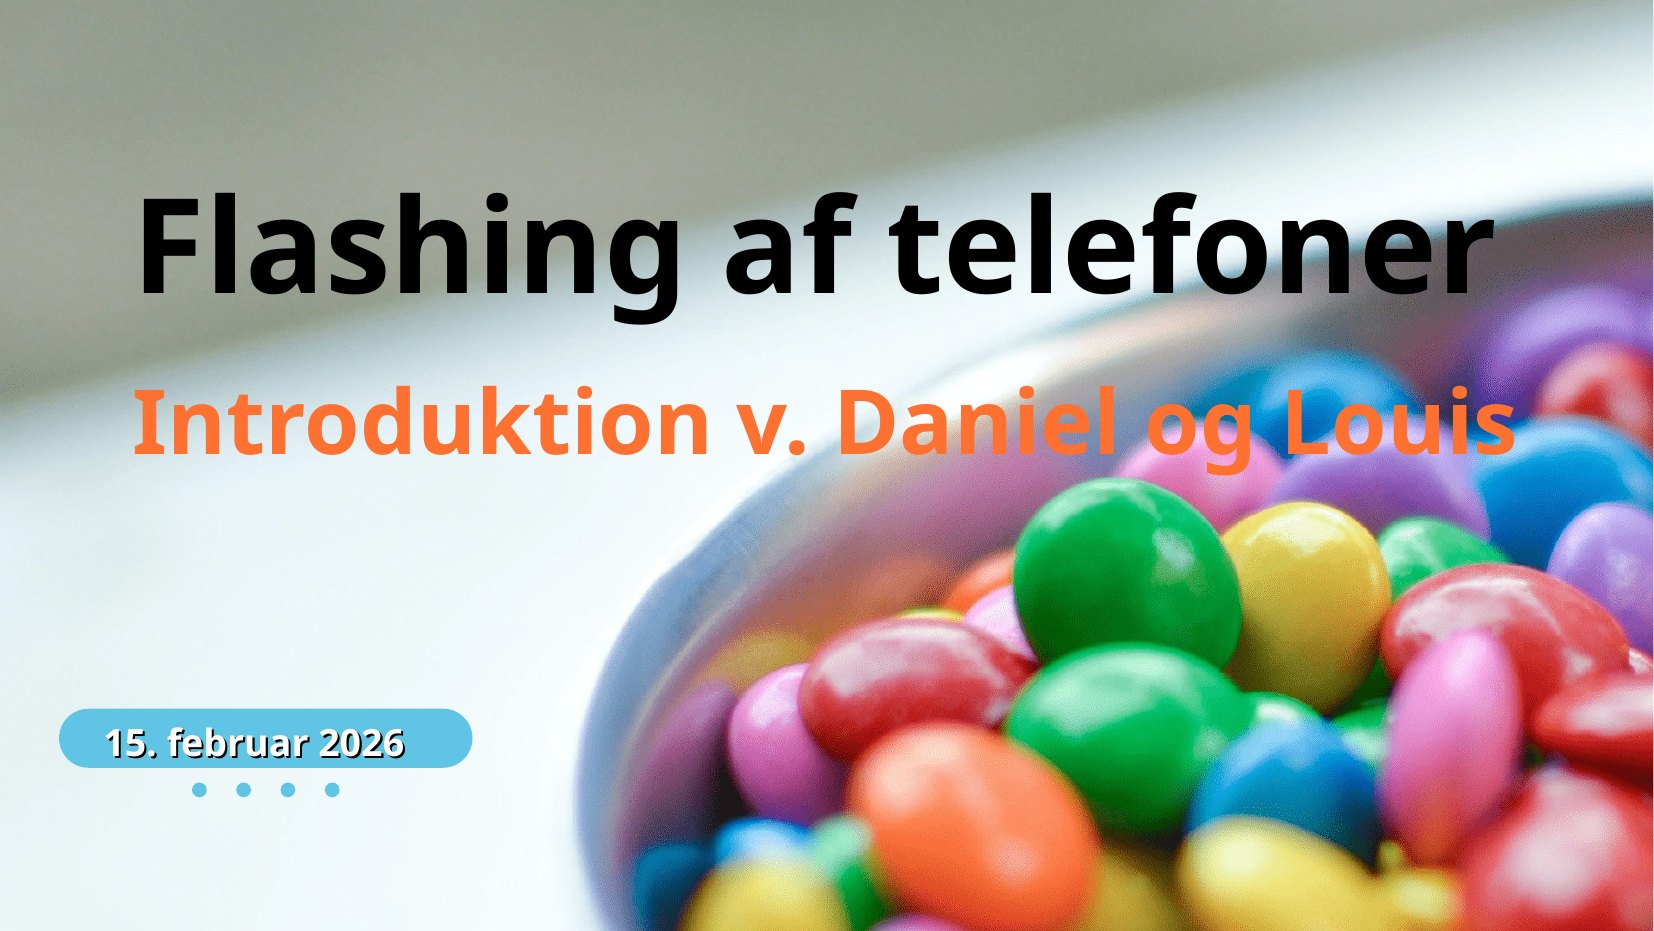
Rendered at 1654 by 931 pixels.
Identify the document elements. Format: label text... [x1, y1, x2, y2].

picture [0, 0, 1654, 931]
text_box 15. februar 2026 [88, 708, 443, 775]
subtitle Introduktion v. Daniel og Louis [132, 354, 1521, 485]
title Flashing af telefoner [132, 147, 1521, 338]
